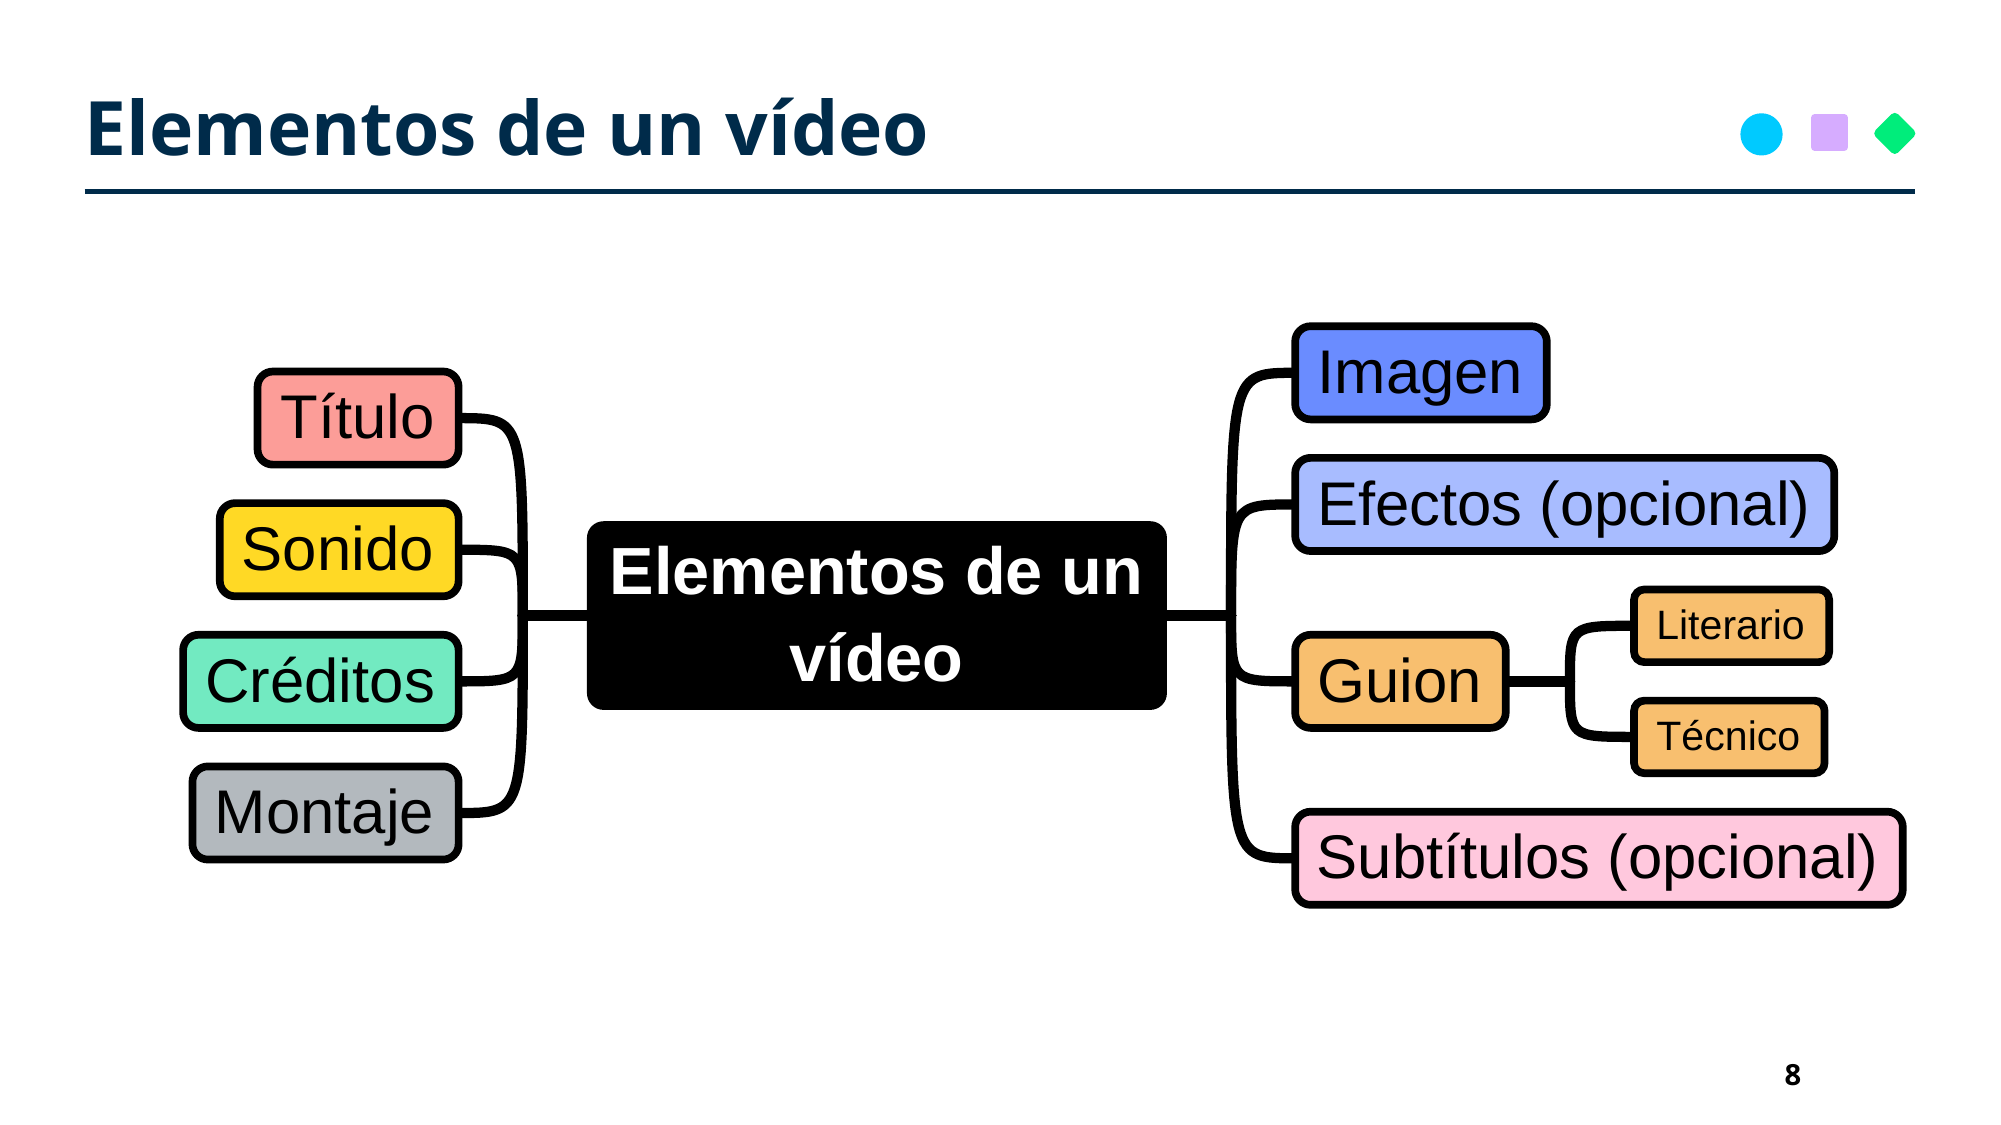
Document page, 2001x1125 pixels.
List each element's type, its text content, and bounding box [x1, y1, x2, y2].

picture [156, 299, 1929, 931]
title Elementos de un vídeo [84, 29, 1601, 178]
